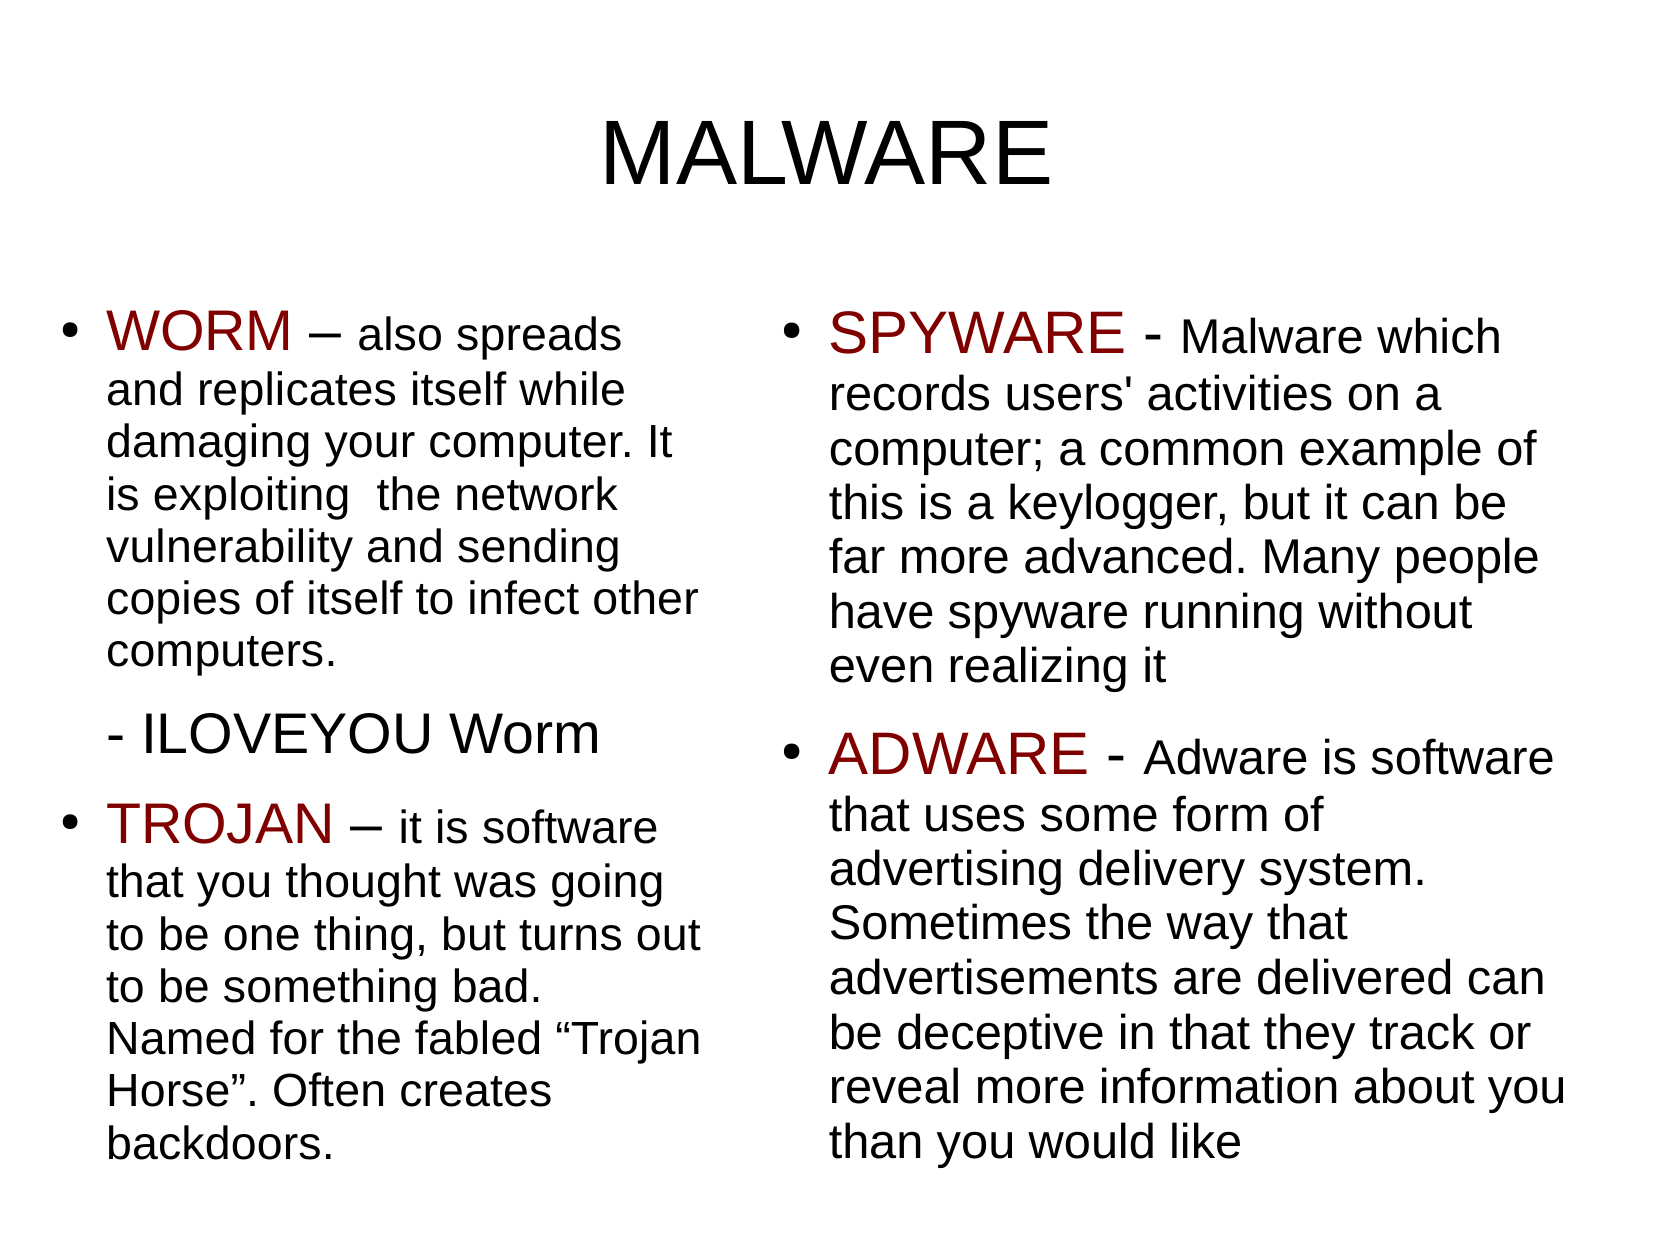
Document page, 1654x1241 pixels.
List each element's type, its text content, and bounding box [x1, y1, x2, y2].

title MALWARE [82, 49, 1571, 257]
list WORM – also spreads and replicates itself while damaging your computer. It is exploiting the network vulnerability and sending copies of itself to infect other computers. - ILOVEYOU Worm TROJAN – it is software that you thought was going to be one thing, but turns out to be something bad. Named for the fabled “Trojan Horse”. Often creates backdoors. [45, 299, 706, 1186]
list SPYWARE - Malware which records users' activities on a computer; a common example of this is a keylogger, but it can be far more advanced. Many people have spyware running without even realizing it ADWARE - Adware is software that uses some form of advertising delivery system. Sometimes the way that advertisements are delivered can be deceptive in that they track or reveal more information about you than you would like [765, 299, 1571, 1186]
